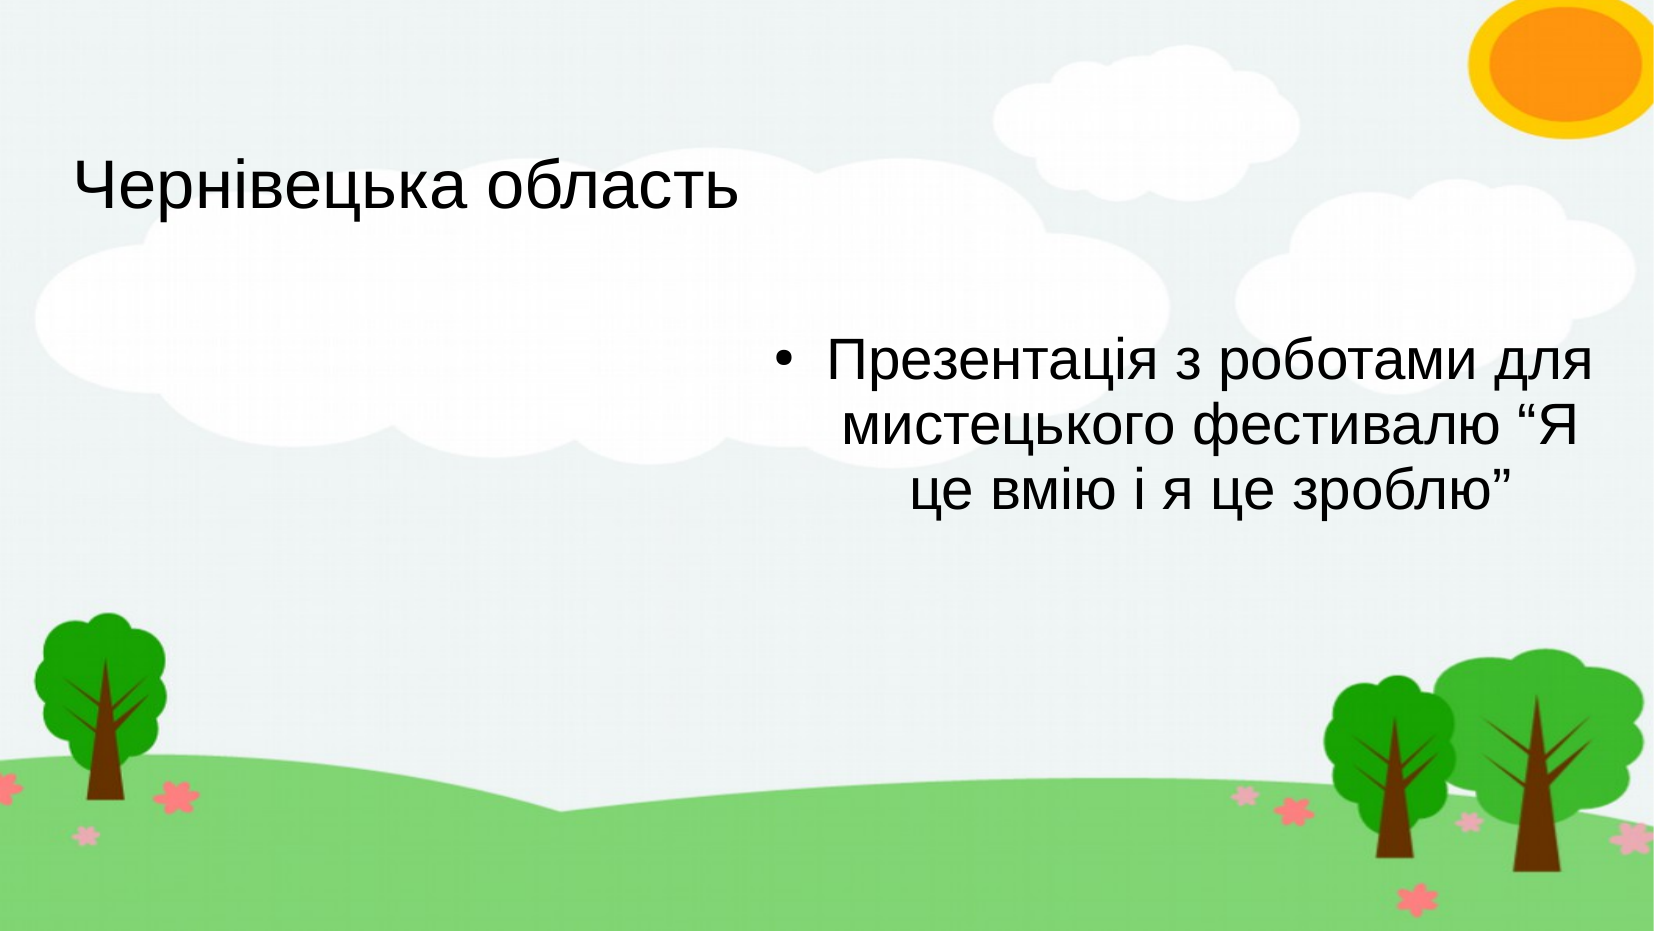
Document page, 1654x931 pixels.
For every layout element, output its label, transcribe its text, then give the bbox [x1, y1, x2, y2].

picture [0, 0, 1654, 931]
subtitle Презентація з роботами для мистецького фестивалю “Я це вмію і я це зроблю” [750, 23, 1601, 826]
title Чернівецька область [72, 75, 750, 295]
